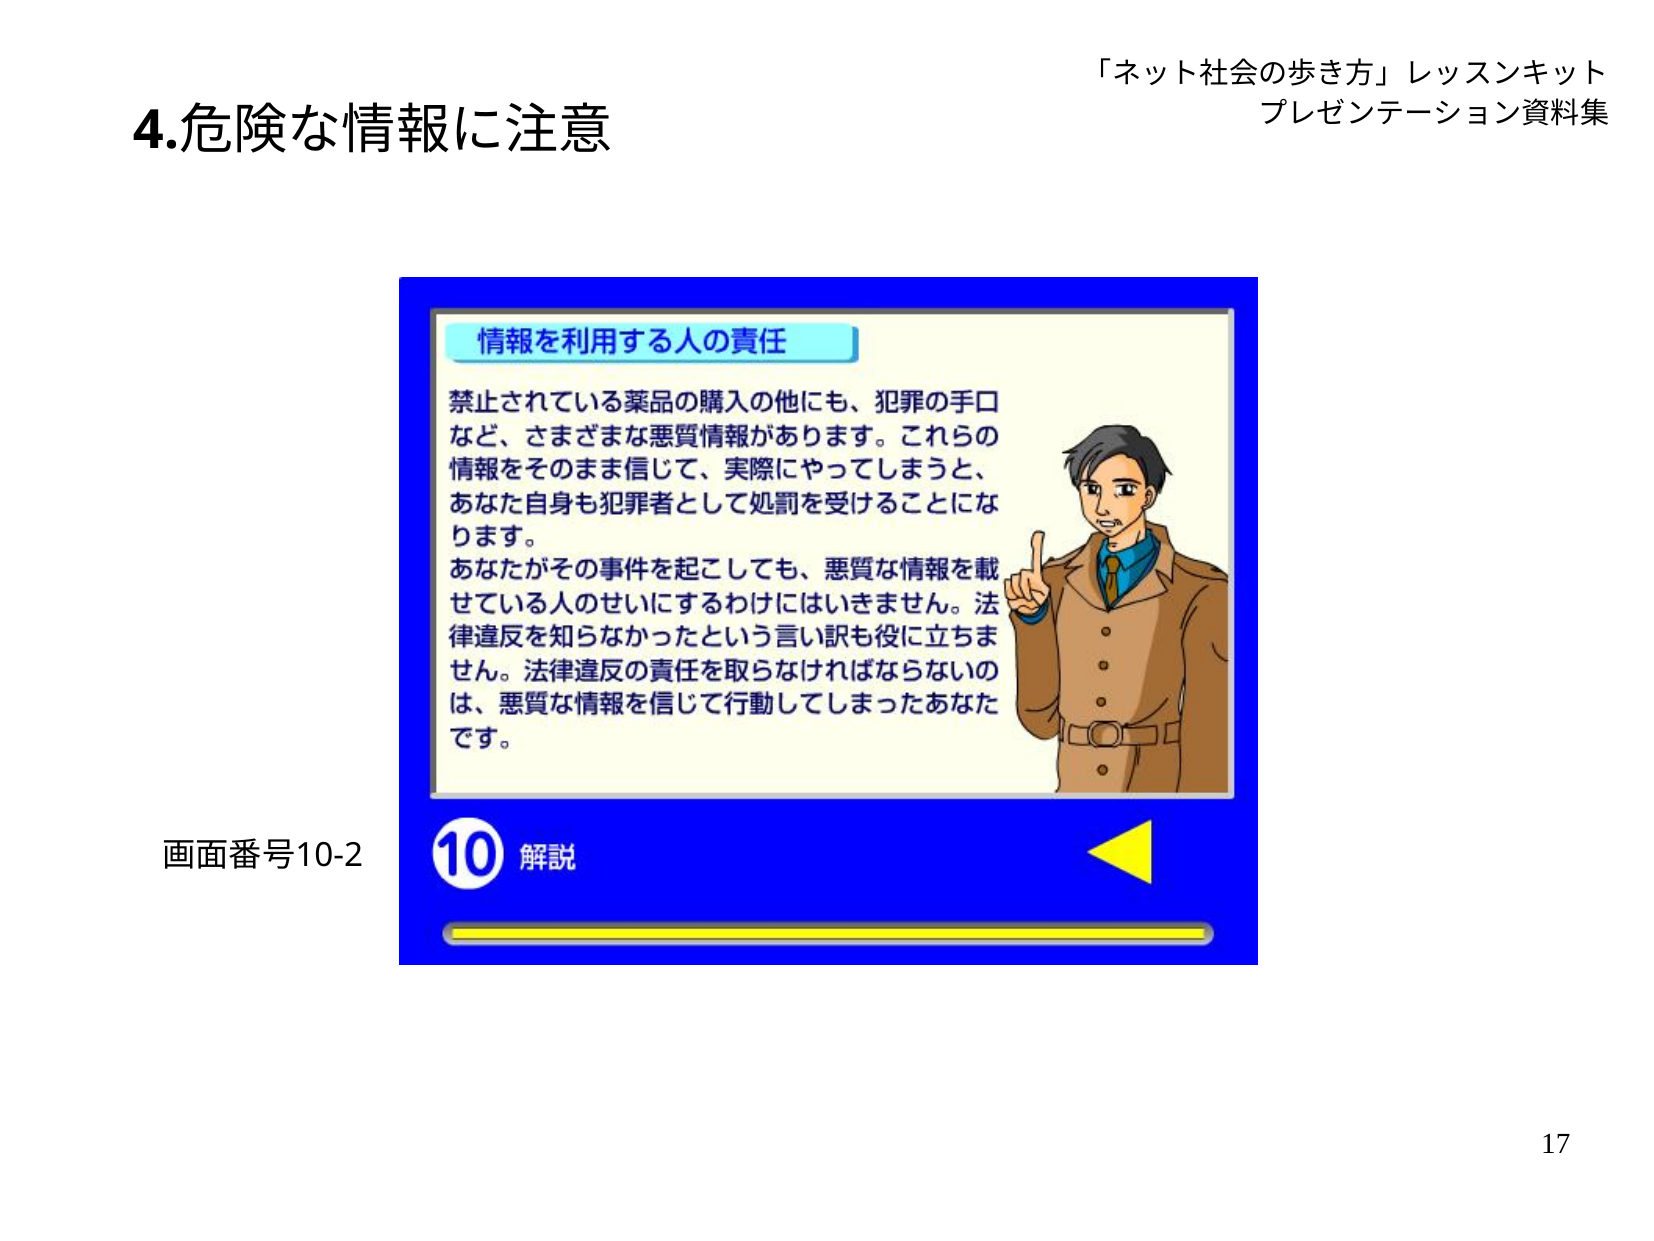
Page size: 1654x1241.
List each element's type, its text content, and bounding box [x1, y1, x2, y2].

picture [399, 277, 1258, 965]
text_box 画面番号10-2 [147, 826, 384, 882]
text_box 「ネット社会の歩き方」レッスンキット プレゼンテーション資料集 [1062, 44, 1625, 139]
text_box 4.危険な情報に注意 [118, 88, 1093, 169]
